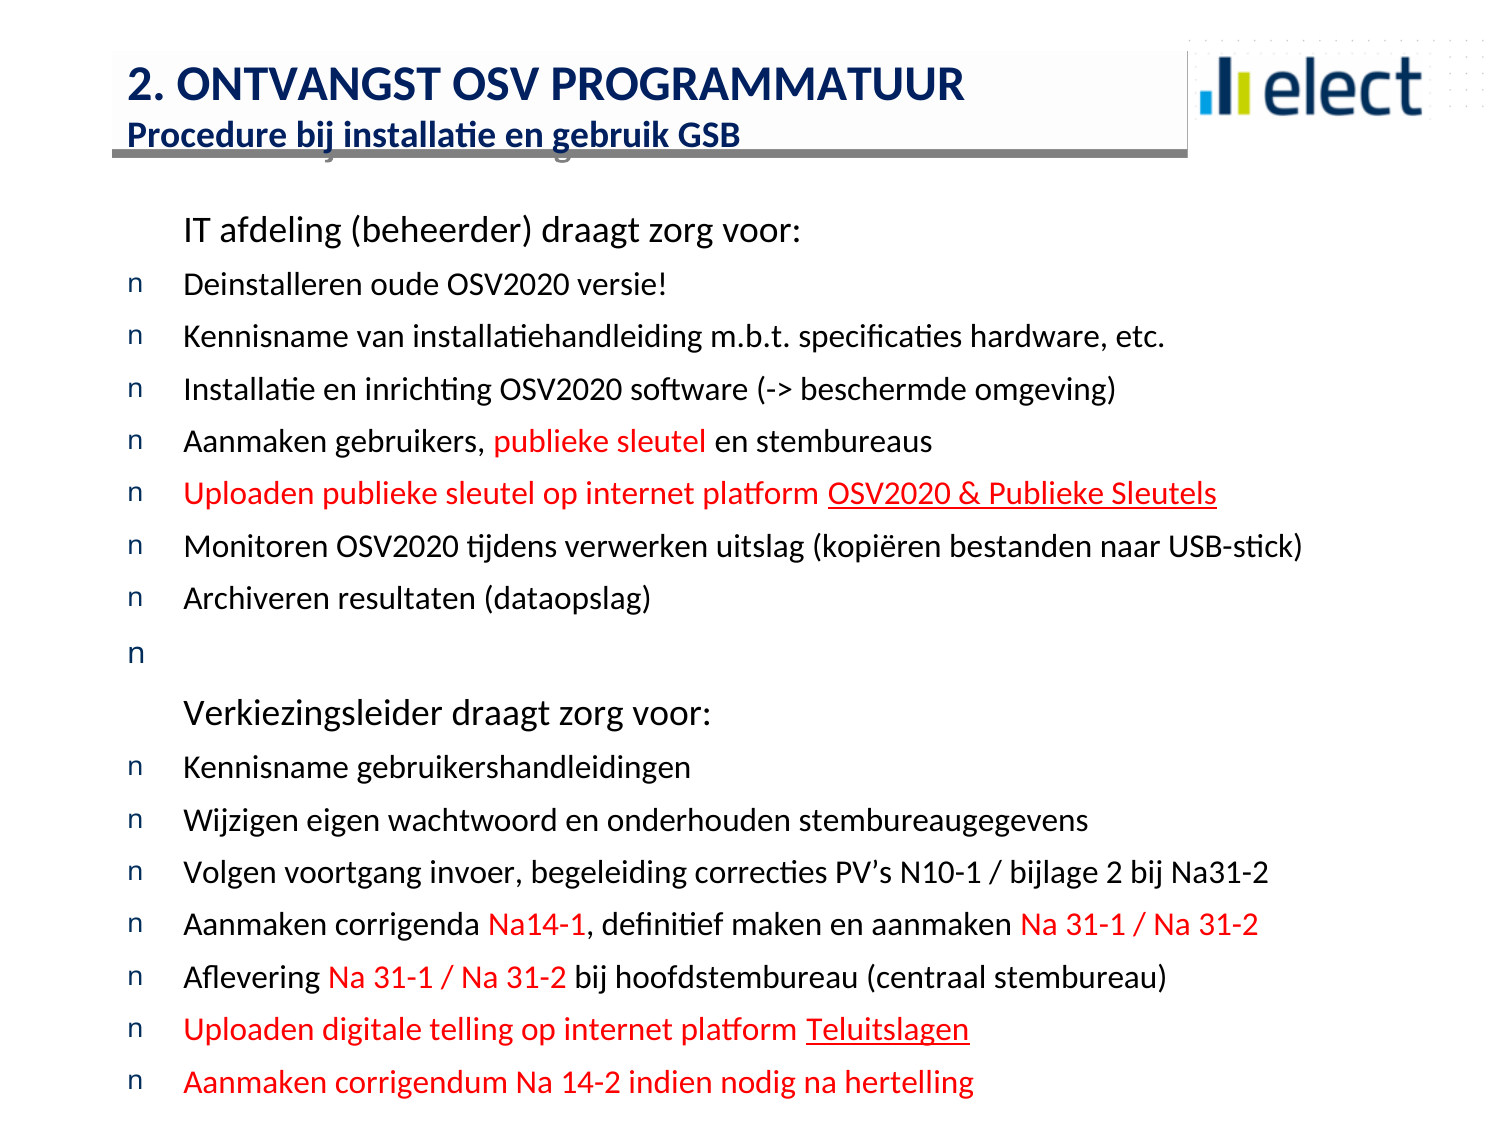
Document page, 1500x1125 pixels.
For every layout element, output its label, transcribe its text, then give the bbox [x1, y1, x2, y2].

text_box 2. ONTVANGST OSV PROGRAMMATUUR Procedure bij installatie en gebruik GSB [112, 42, 1188, 150]
list IT afdeling (beheerder) draagt zorg voor: Deinstalleren oude OSV2020 versie! Kennisname van installatiehandleiding m.b.t. specificaties hardware, etc. Installatie en inrichting OSV2020 software (-> beschermde omgeving) Aanmaken gebruikers, publieke sleutel en stembureaus Uploaden publieke sleutel op internet platform OSV2020 & Publieke Sleutels Monitoren OSV2020 tijdens verwerken uitslag (kopiëren bestanden naar USB-stick) Archiveren resultaten (dataopslag) Verkiezingsleider draagt zorg voor: Kennisname gebruikershandleidingen Wijzigen eigen wachtwoord en onderhouden stembureaugegevens Volgen voortgang invoer, begeleiding correcties PV’s N10-1 / bijlage 2 bij Na31-2 Aanmaken corrigenda Na14-1, definitief maken en aanmaken Na 31-1 / Na 31-2 Aflevering Na 31-1 / Na 31-2 bij hoofdstembureau (centraal stembureau) Uploaden digitale telling op internet platform Teluitslagen Aanmaken corrigendum Na 14-2 indien nodig na hertelling [112, 196, 1500, 1106]
